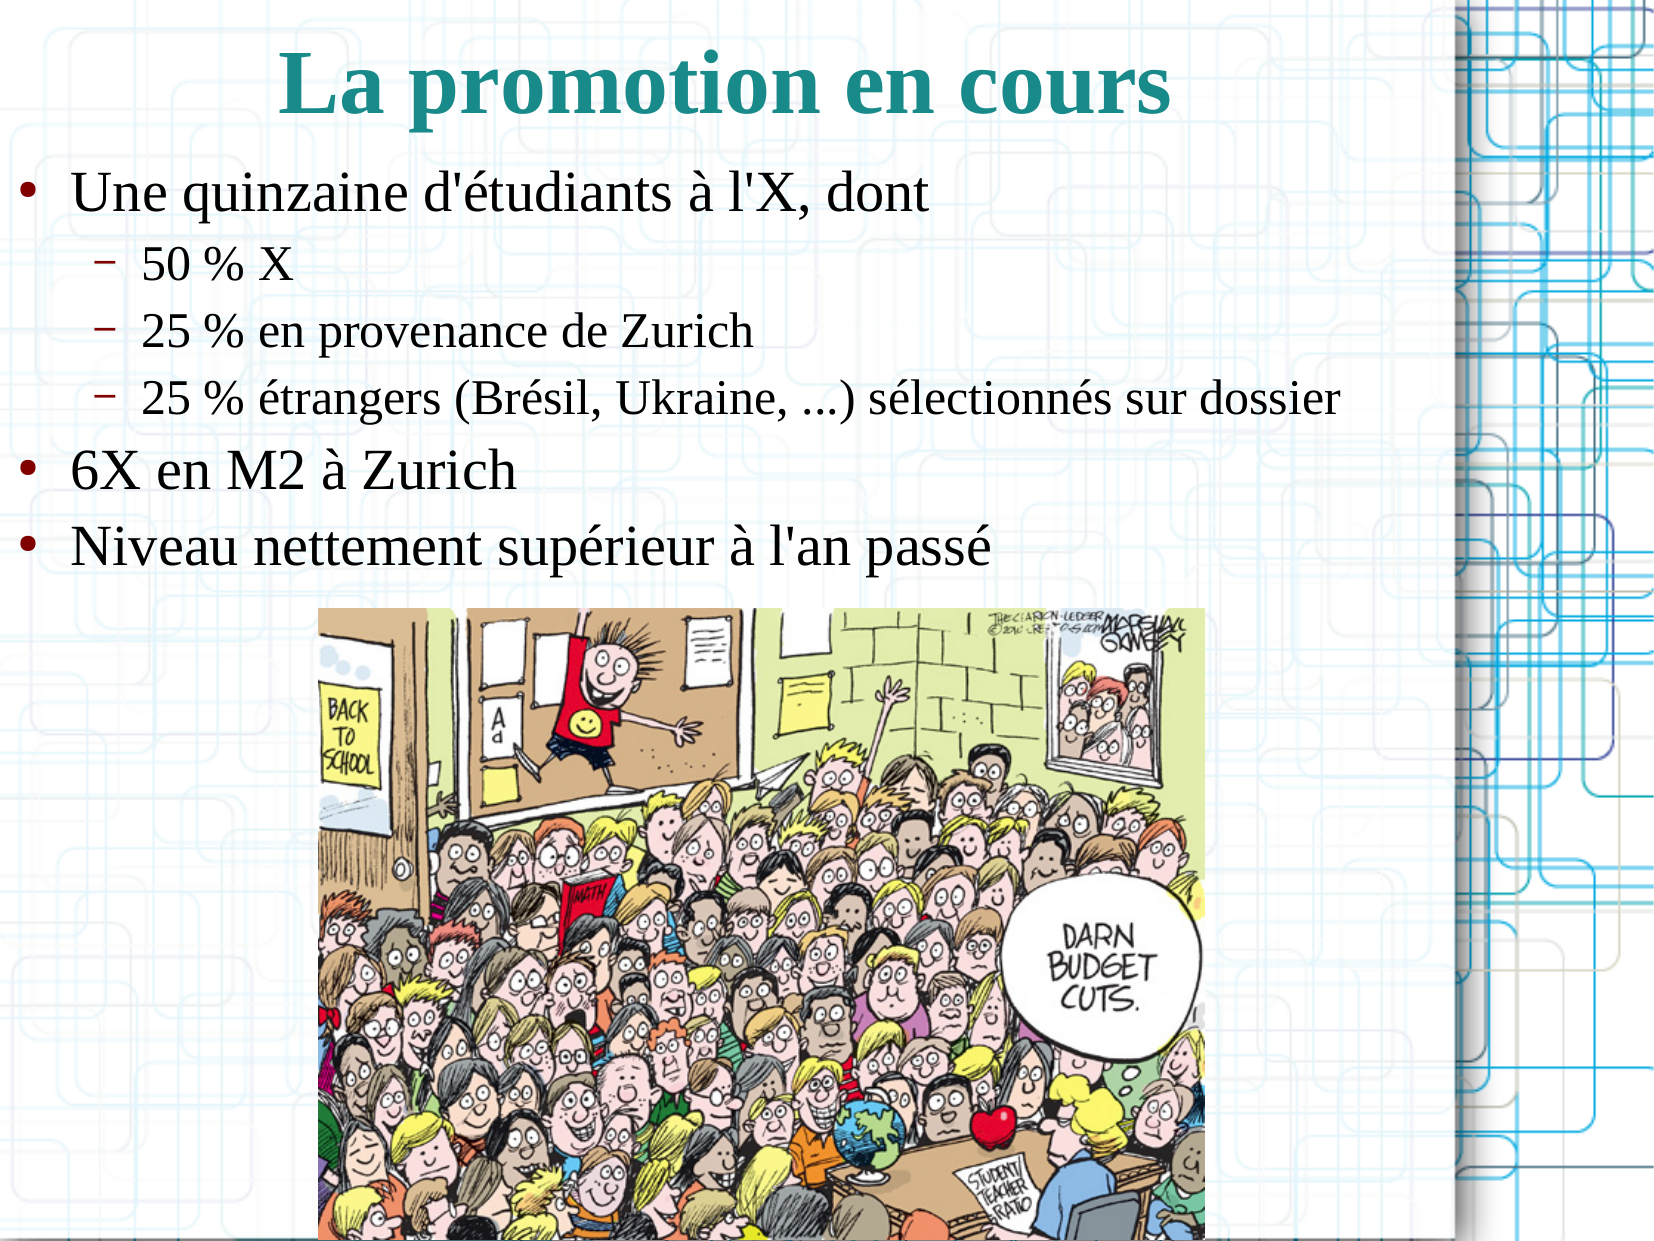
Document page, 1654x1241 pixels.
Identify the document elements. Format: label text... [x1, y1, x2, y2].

list Une quinzaine d'étudiants à l'X, dont 50 % X 25 % en provenance de Zurich 25 % étrangers (Brésil, Ukraine, ...) sélectionnés sur dossier 6X en M2 à Zurich Niveau nettement supérieur à l'an passé [0, 159, 1418, 609]
picture [0, 0, 1654, 1241]
title La promotion en cours [0, 29, 1453, 136]
